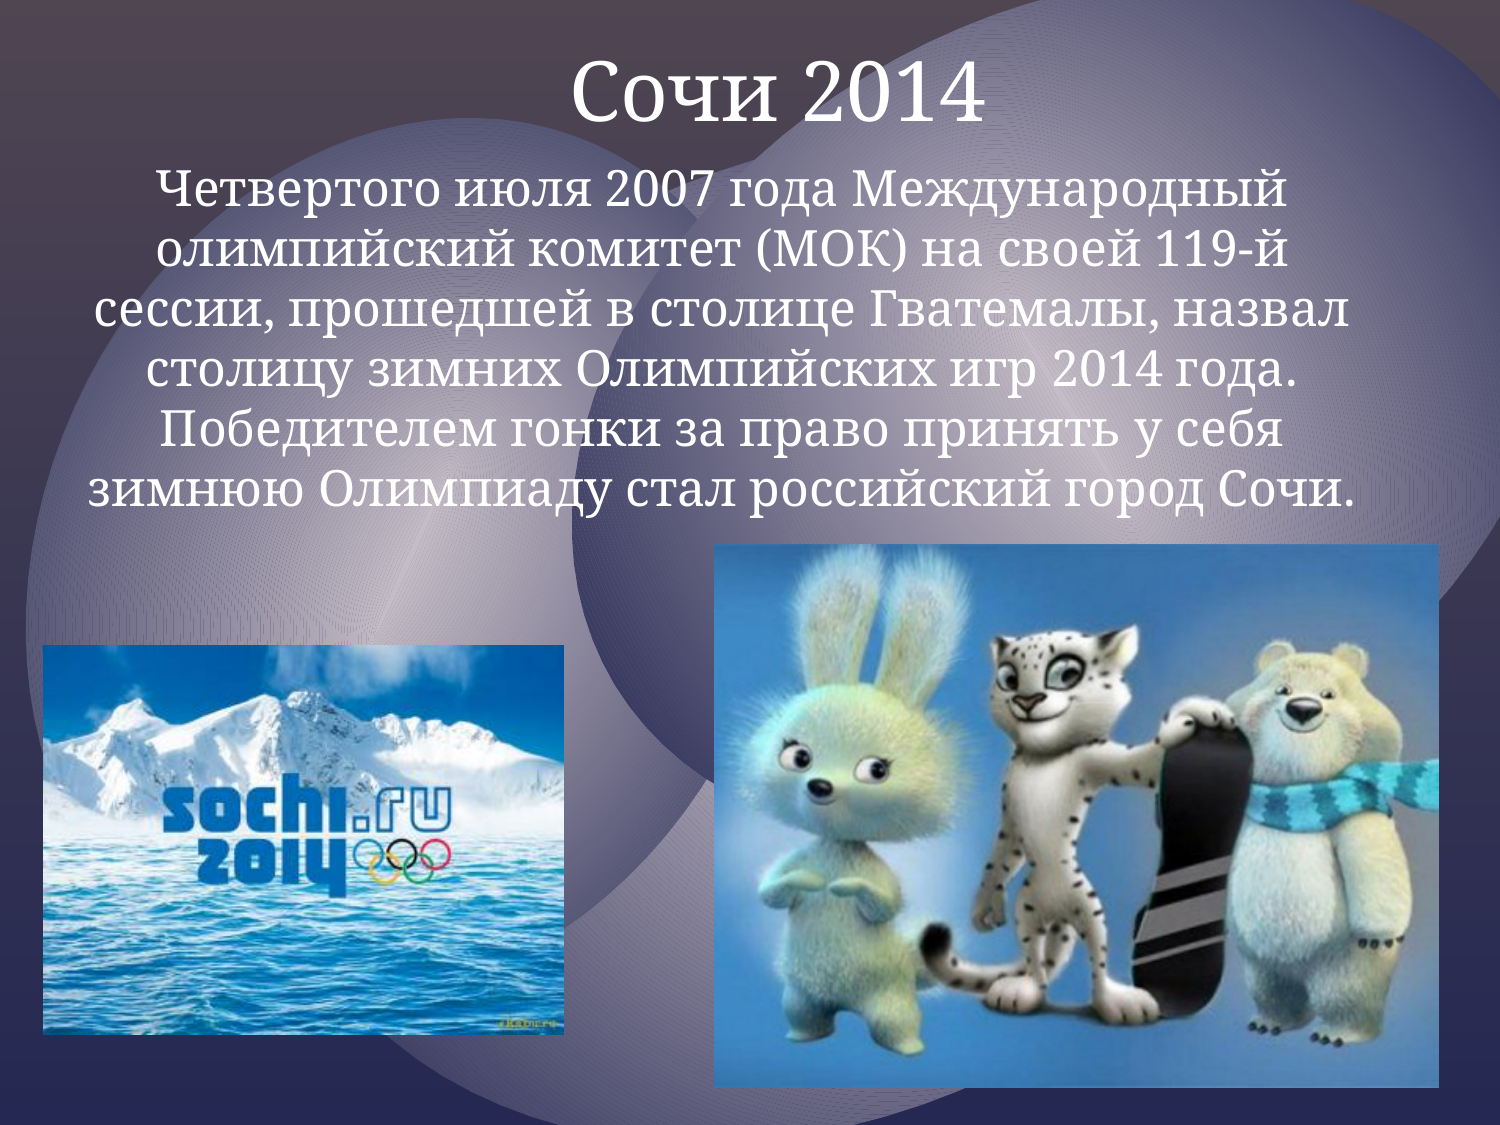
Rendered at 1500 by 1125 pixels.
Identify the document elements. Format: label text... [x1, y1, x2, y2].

picture [43, 645, 564, 1035]
title Сочи 2014 [159, 31, 1397, 181]
picture [714, 544, 1439, 1088]
list Четвертого июля 2007 года Международный олимпийский комитет (МОК) на своей 119-й сессии, прошедшей в столице Гватемалы, назвал столицу зимних Олимпийских игр 2014 года. Победителем гонки за право принять у себя зимнюю Олимпиаду стал российский город Сочи. [41, 149, 1400, 646]
